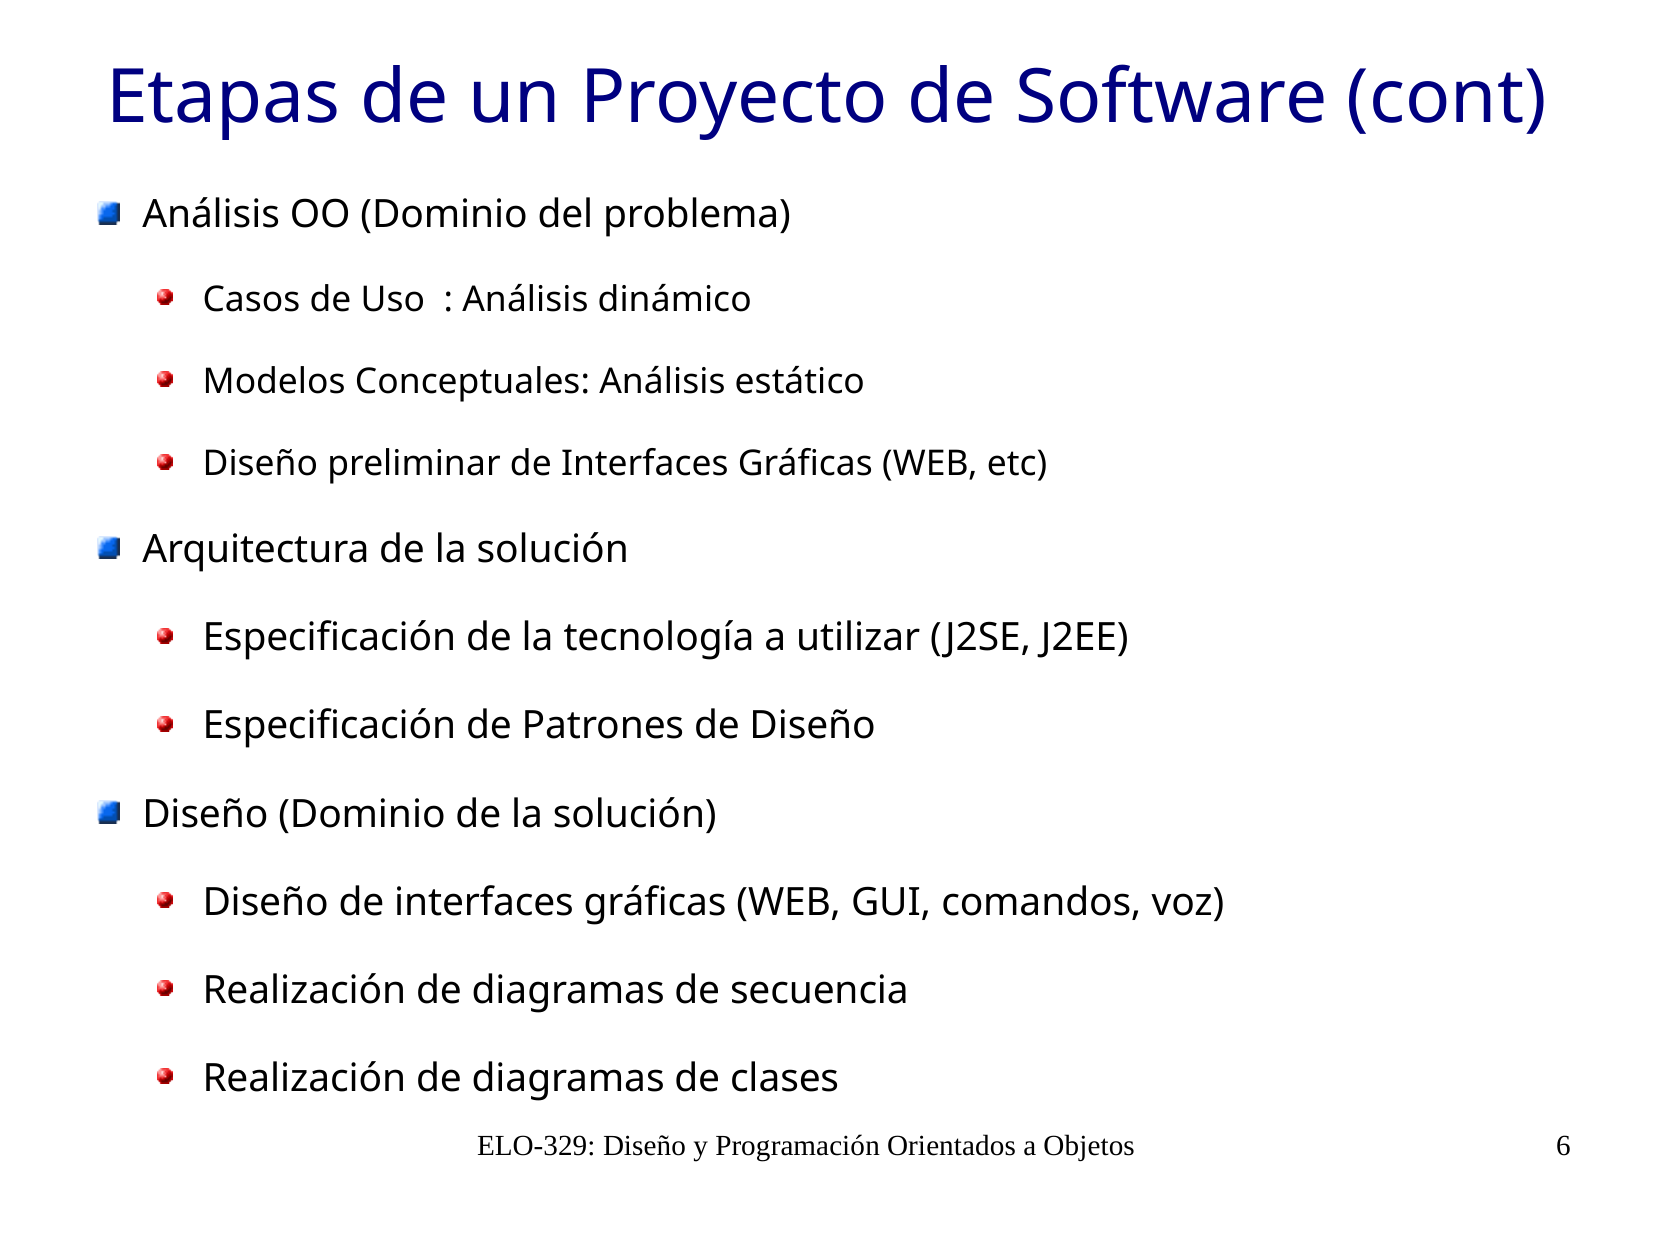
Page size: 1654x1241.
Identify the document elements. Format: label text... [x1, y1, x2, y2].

title Etapas de un Proyecto de Software (cont) [82, 50, 1571, 137]
list Análisis OO (Dominio del problema) Casos de Uso : Análisis dinámico Modelos Conceptuales: Análisis estático Diseño preliminar de Interfaces Gráficas (WEB, etc)‏ Arquitectura de la solución Especificación de la tecnología a utilizar (J2SE, J2EE) Especificación de Patrones de Diseño Diseño (Dominio de la solución)‏ Diseño de interfaces gráficas (WEB, GUI, comandos, voz)‏ Realización de diagramas de secuencia Realización de diagramas de clases [81, 169, 1571, 1112]
